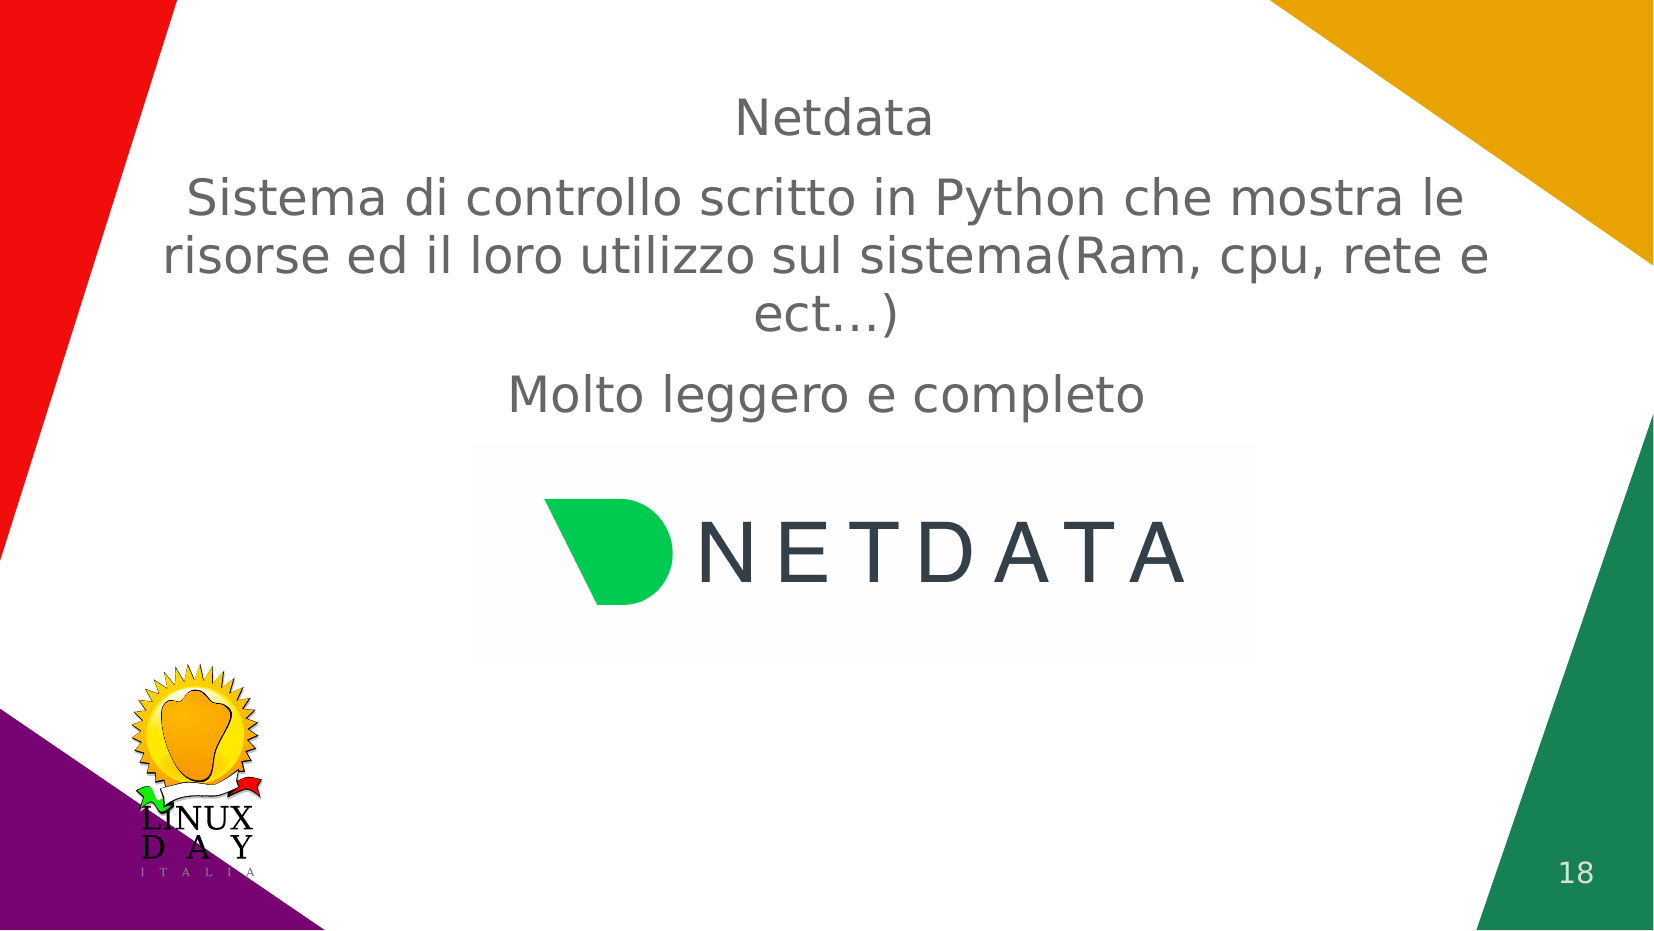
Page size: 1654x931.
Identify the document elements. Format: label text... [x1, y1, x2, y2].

picture [0, 644, 404, 931]
picture [472, 442, 1256, 665]
list Netdata Sistema di controllo scritto in Python che mostra le risorse ed il loro utilizzo sul sistema(Ram, cpu, rete e ect…) Molto leggero e completo [118, 88, 1536, 827]
